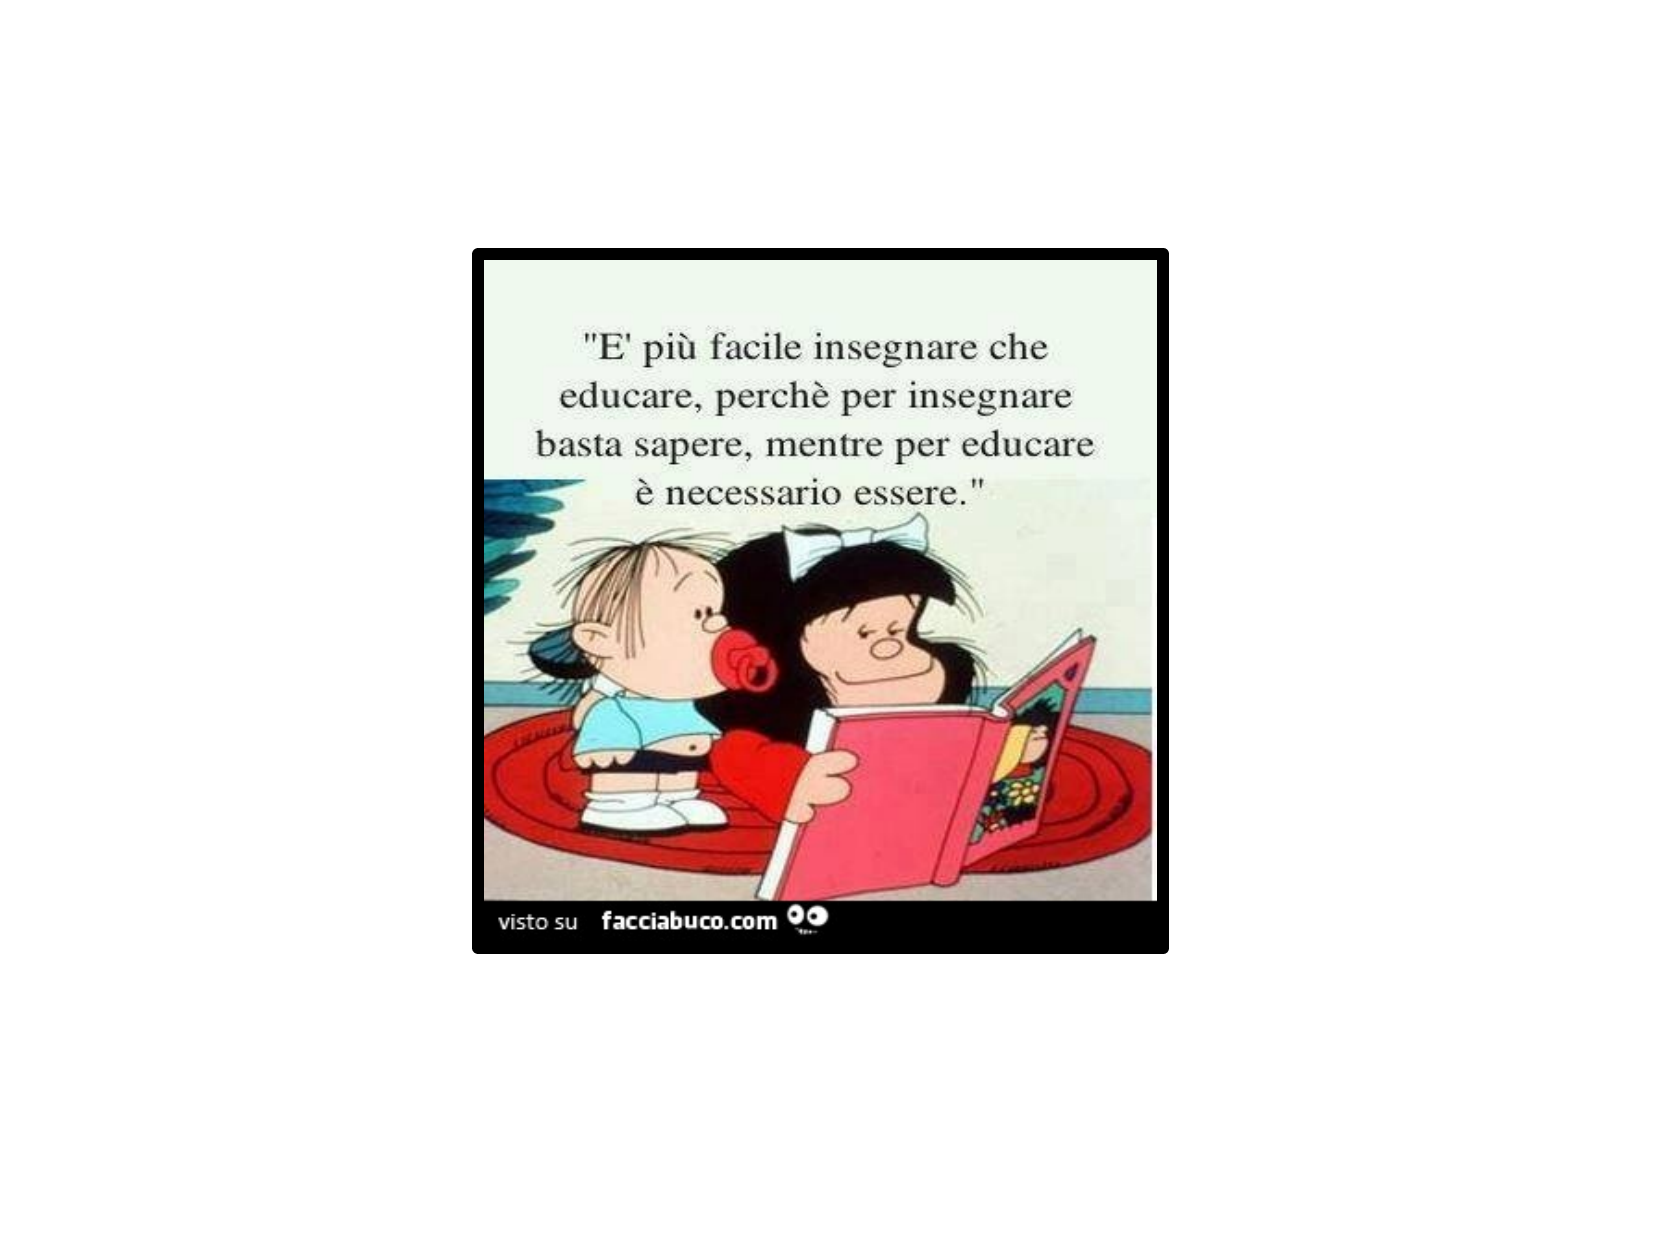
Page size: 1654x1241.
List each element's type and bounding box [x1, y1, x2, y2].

picture [484, 259, 1158, 943]
